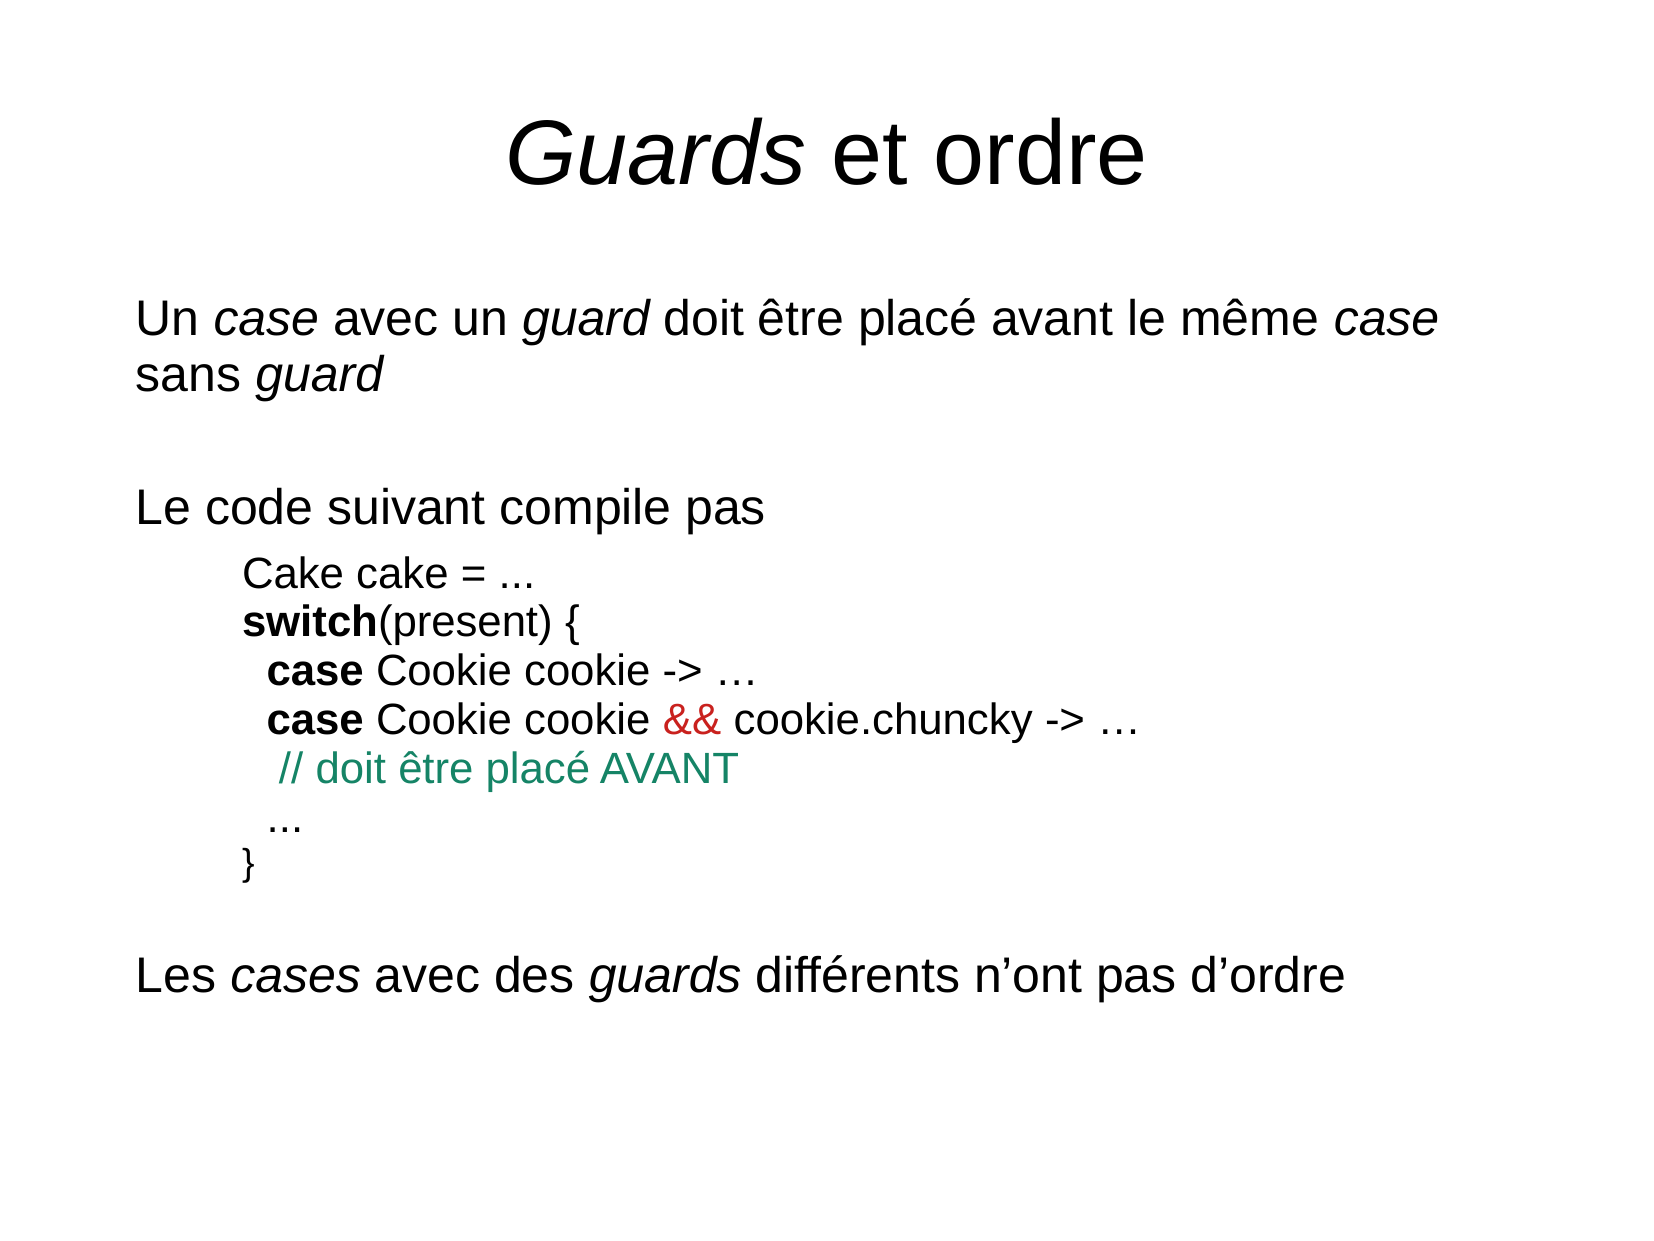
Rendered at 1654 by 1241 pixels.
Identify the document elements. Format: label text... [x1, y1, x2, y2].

title Guards et ordre [82, 49, 1571, 257]
list Un case avec un guard doit être placé avant le même case sans guard Le code suivant compile pas Cake cake = ... switch(present) { case Cookie cookie -> … case Cookie cookie && cookie.chuncky -> … // doit être placé AVANT ... } Les cases avec des guards différents n’ont pas d’ordre [82, 290, 1571, 1010]
